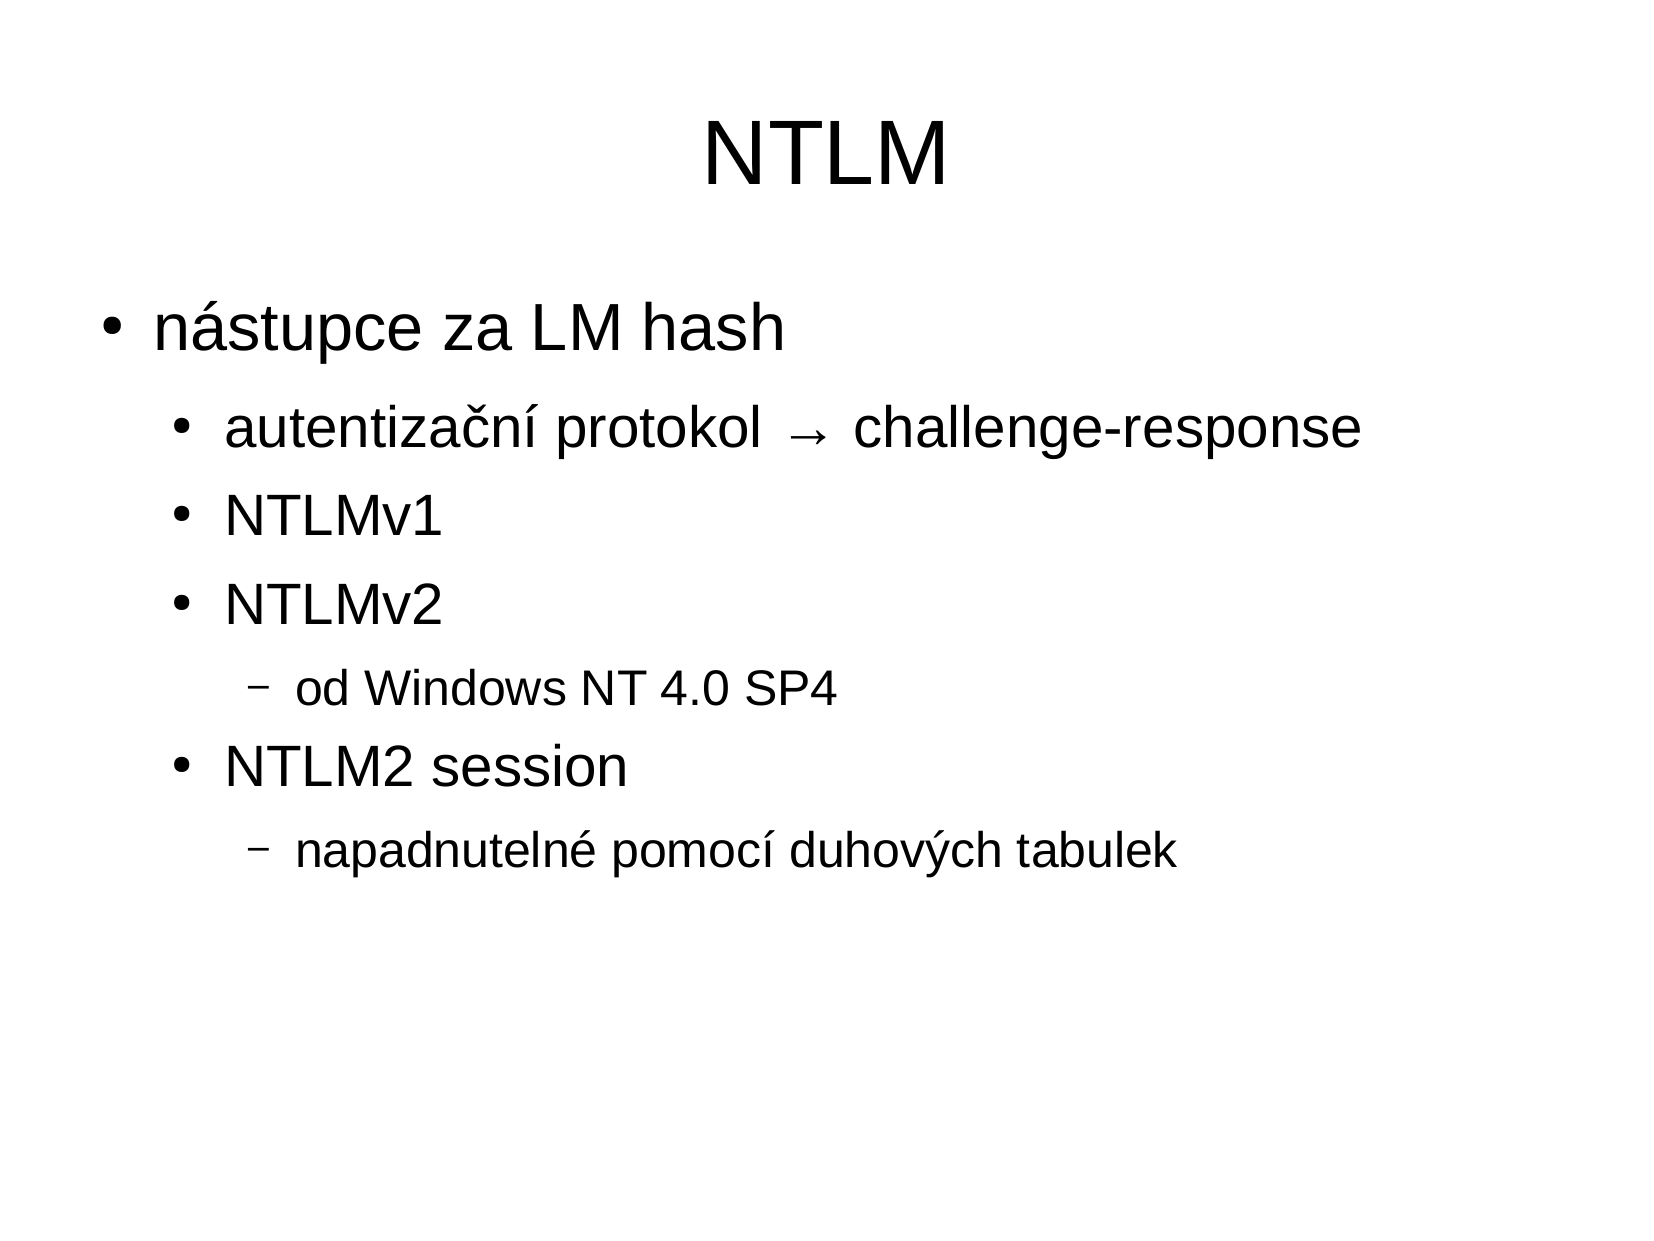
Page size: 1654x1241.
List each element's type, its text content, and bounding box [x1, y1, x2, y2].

title NTLM [82, 49, 1571, 257]
list nástupce za LM hash autentizační protokol → challenge-response NTLMv1 NTLMv2 od Windows NT 4.0 SP4 NTLM2 session napadnutelné pomocí duhových tabulek [82, 290, 1571, 1010]
